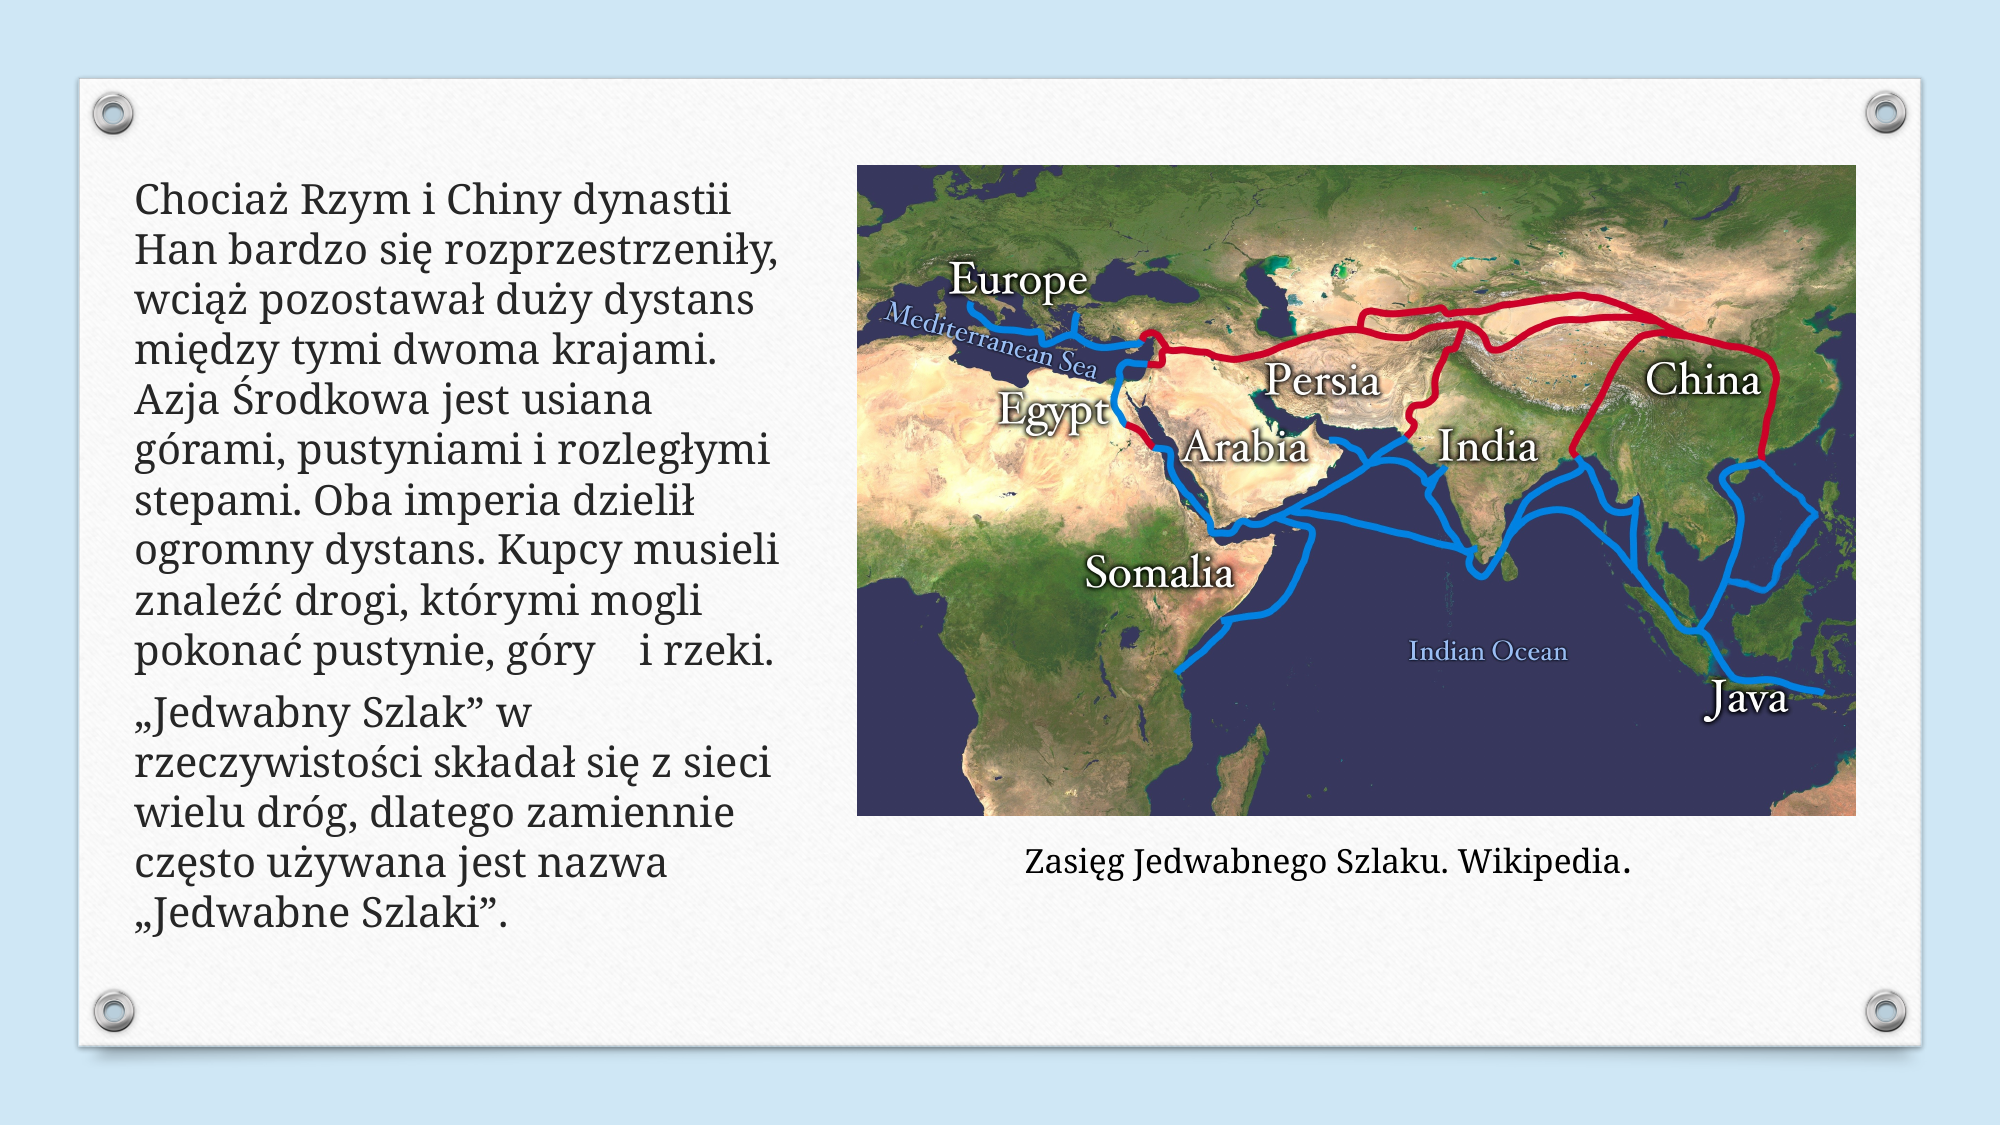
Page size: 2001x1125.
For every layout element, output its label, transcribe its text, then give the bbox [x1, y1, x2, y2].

list Chociaż Rzym i Chiny dynastii Han bardzo się rozprzestrzeniły, wciąż pozostawał duży dystans między tymi dwoma krajami. Azja Środkowa jest usiana górami, pustyniami i rozległymi stepami. Oba imperia dzielił ogromny dystans. Kupcy musieli znaleźć drogi, którymi mogli pokonać pustynie, góry i rzeki. „Jedwabny Szlak” w rzeczywistości składał się z sieci wielu dróg, dlatego zamiennie często używana jest nazwa „Jedwabne Szlaki”. [120, 165, 813, 965]
picture [0, 0, 2000, 1125]
text_box Zasięg Jedwabnego Szlaku. Wikipedia. [1009, 828, 1882, 889]
